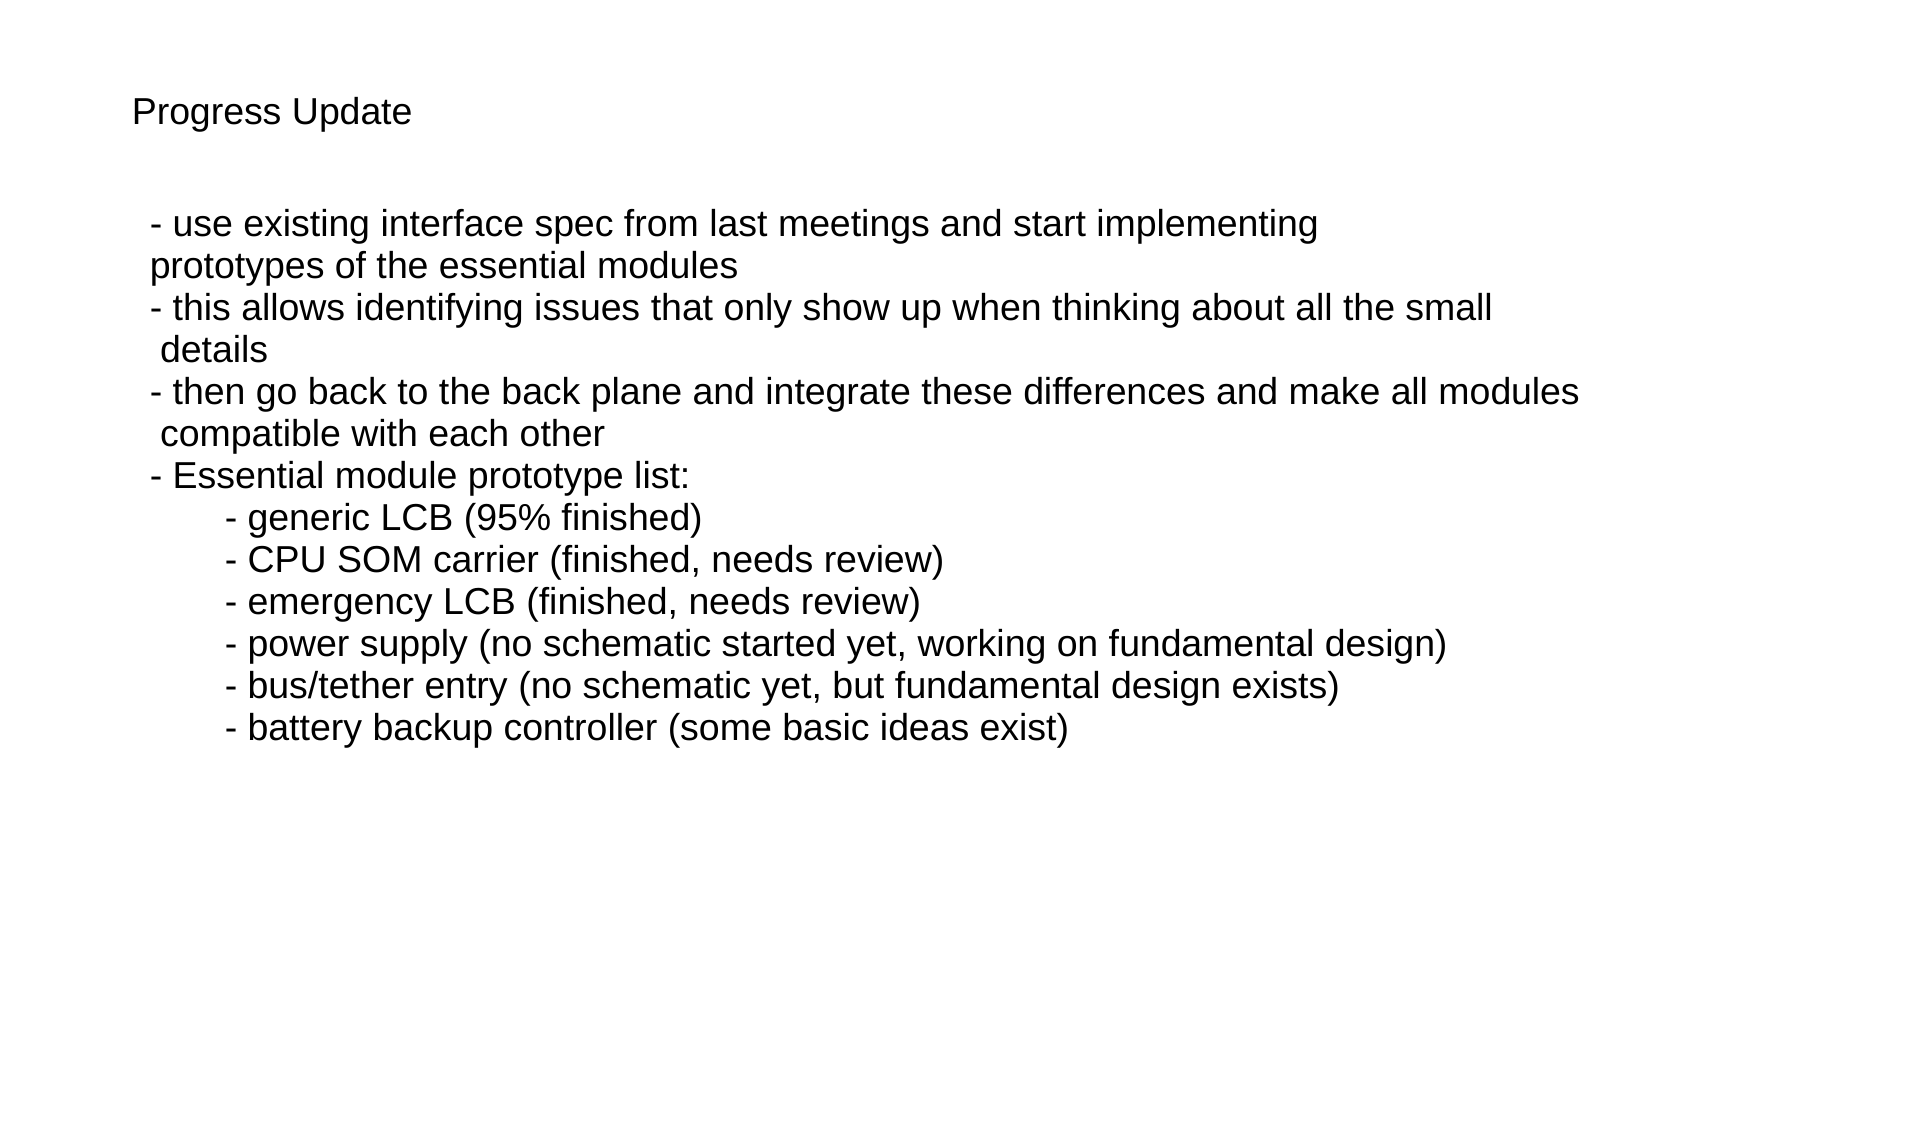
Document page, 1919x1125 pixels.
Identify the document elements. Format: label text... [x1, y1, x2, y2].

title Progress Update [131, 59, 1787, 160]
text_box - use existing interface spec from last meetings and start implementing prototypes of the essential modules - this allows identifying issues that only show up when thinking about all the small details - then go back to the back plane and integrate these differences and make all modules compatible with each other - Essential module prototype list: - generic LCB (95% finished) - CPU SOM carrier (finished, needs review) - emergency LCB (finished, needs review) - power supply (no schematic started yet, working on fundamental design) - bus/tether entry (no schematic yet, but fundamental design exists) - battery backup controller (some basic ideas exist) [135, 195, 1599, 756]
